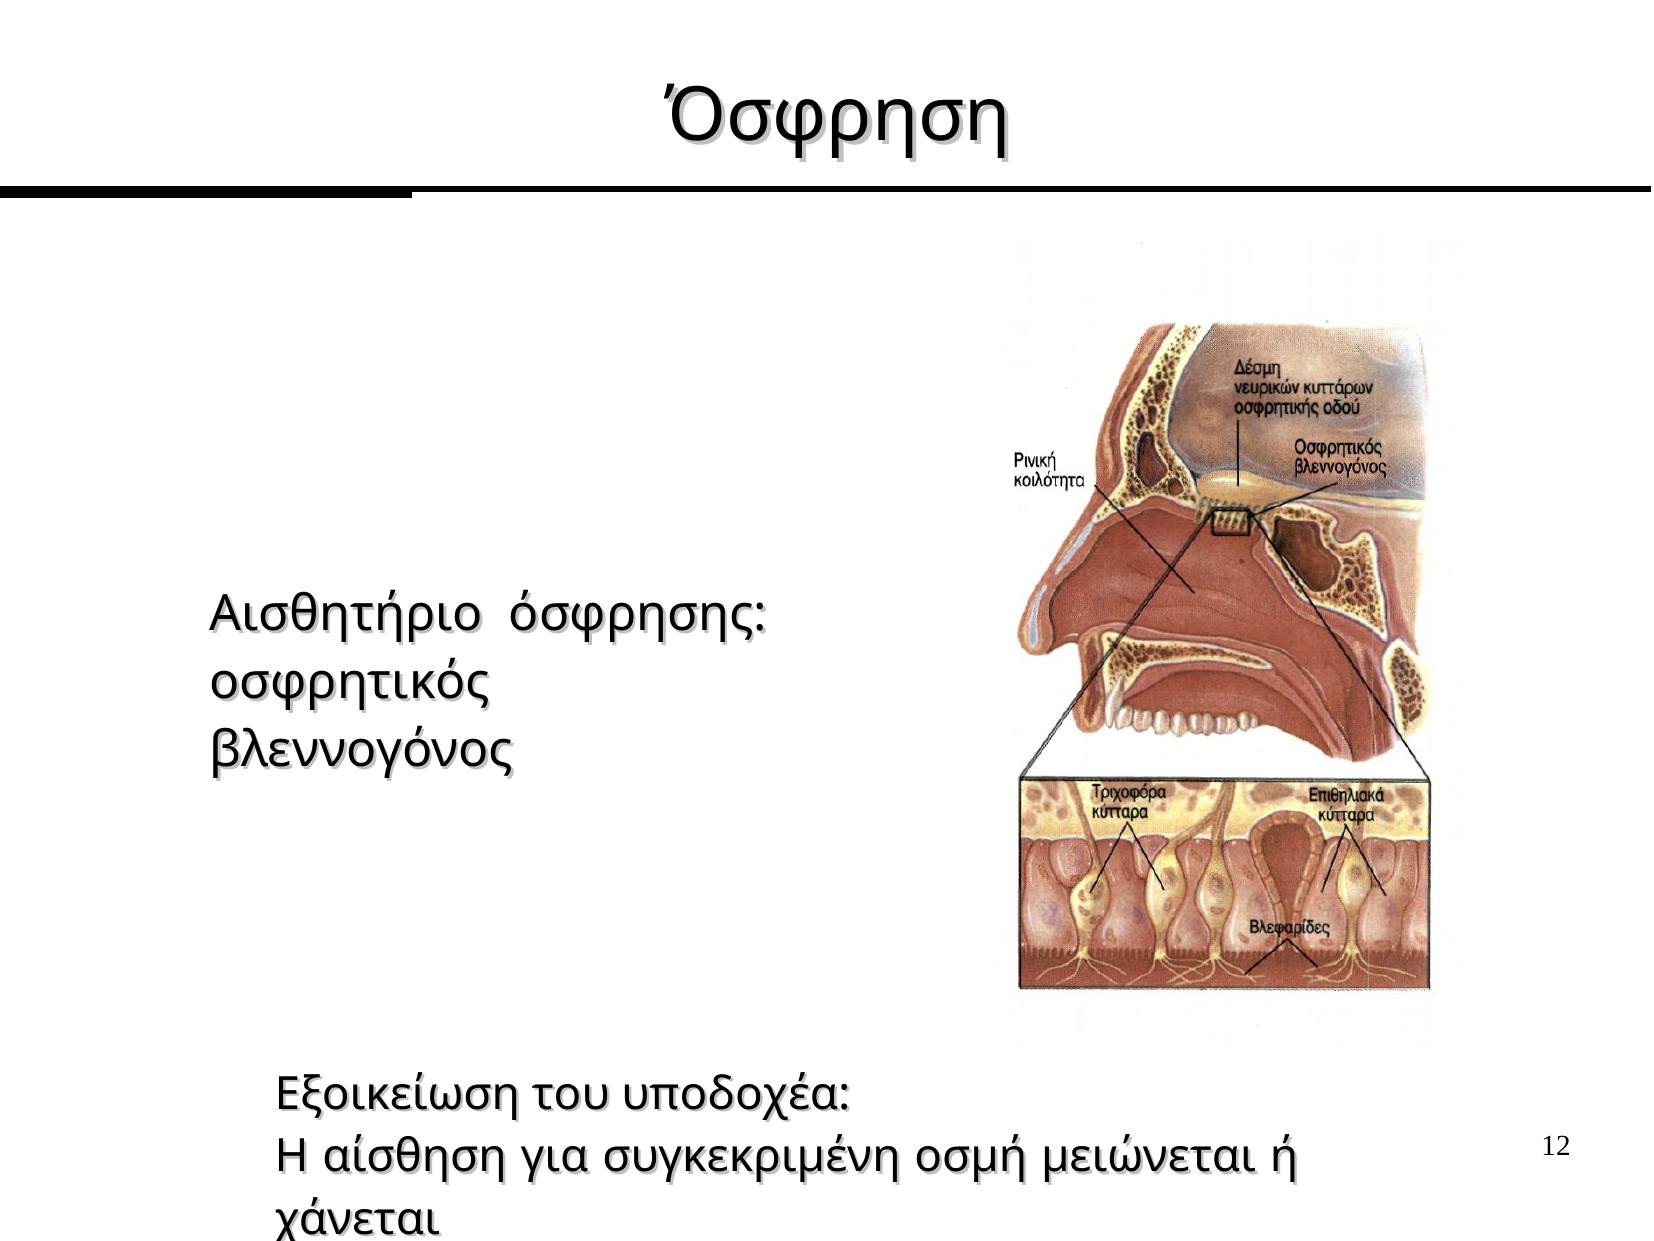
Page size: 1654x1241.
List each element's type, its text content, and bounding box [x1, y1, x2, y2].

picture [992, 230, 1465, 1045]
text_box Εξοικείωση του υποδοχέα: Η αίσθηση για συγκεκριμένη οσμή μειώνεται ή χάνεται [259, 1052, 1394, 1179]
text_box Αισθητήριο όσφρησης: οσφρητικός βλεννογόνος [194, 569, 815, 705]
text_box Όσφρηση [649, 52, 1005, 158]
